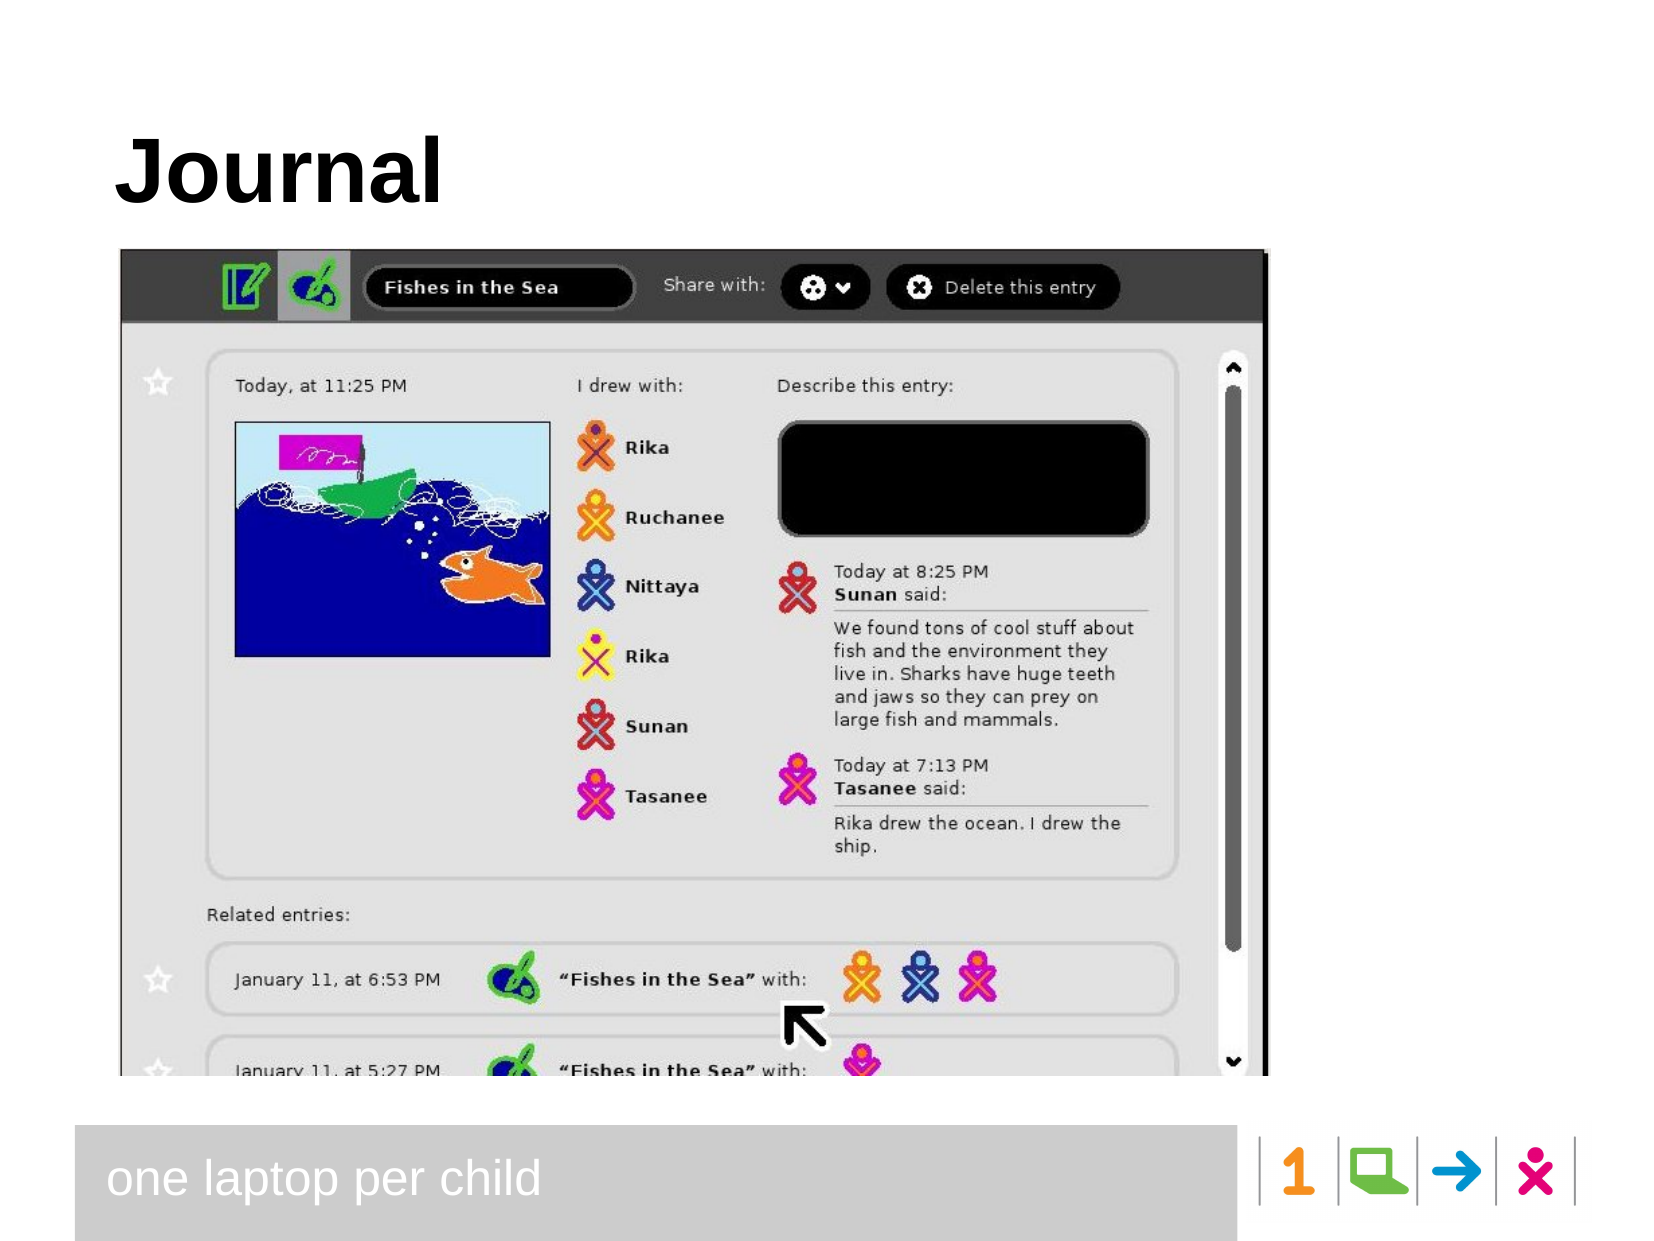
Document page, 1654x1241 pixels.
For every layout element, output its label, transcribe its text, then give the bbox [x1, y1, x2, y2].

picture [1246, 1120, 1592, 1223]
title Journal [114, 0, 1549, 338]
picture [118, 248, 1271, 1076]
